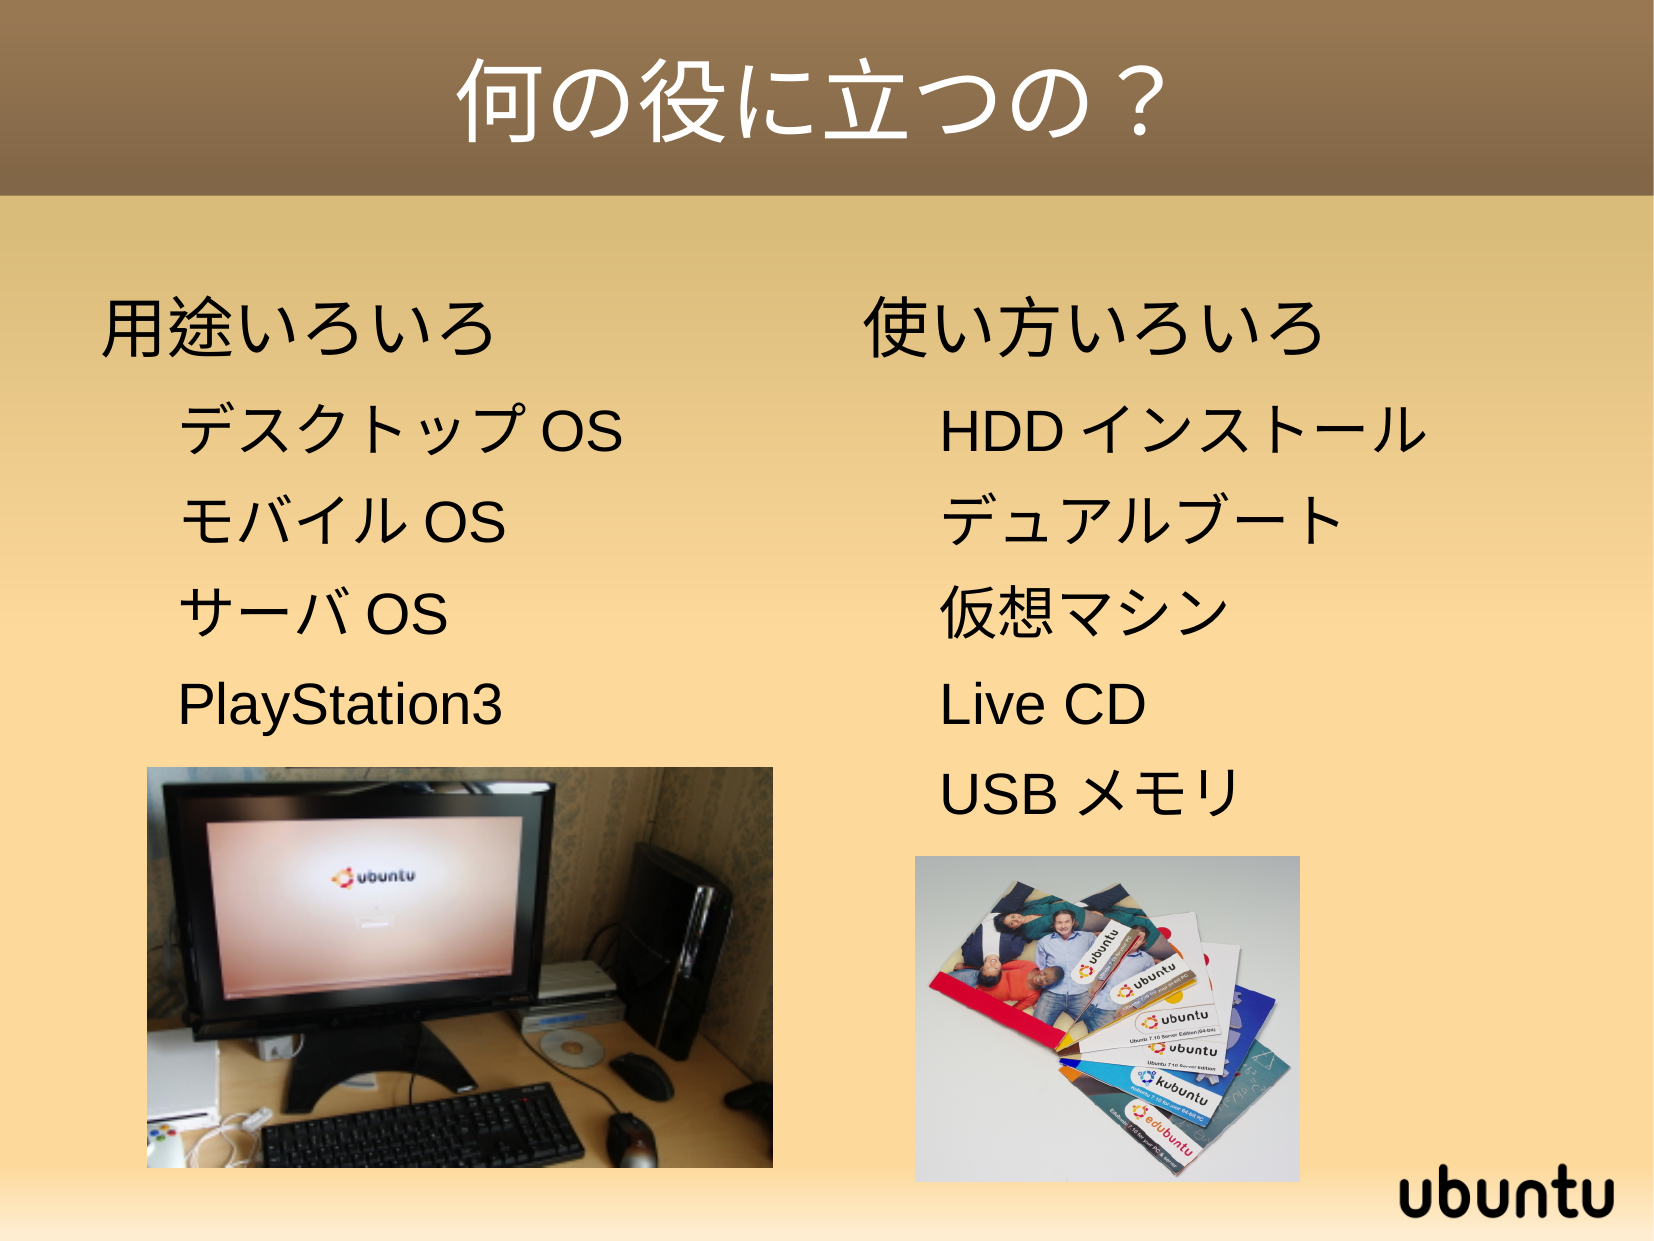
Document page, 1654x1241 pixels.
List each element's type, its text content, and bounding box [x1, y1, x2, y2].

title 何の役に立つの？ [76, 0, 1565, 208]
picture [0, 0, 1654, 1241]
list 用途いろいろ デスクトップOS モバイルOS サーバOS PlayStation3 [82, 290, 809, 1109]
list 使い方いろいろ HDDインストール デュアルブート 仮想マシン Live CD USBメモリ [845, 290, 1572, 1094]
